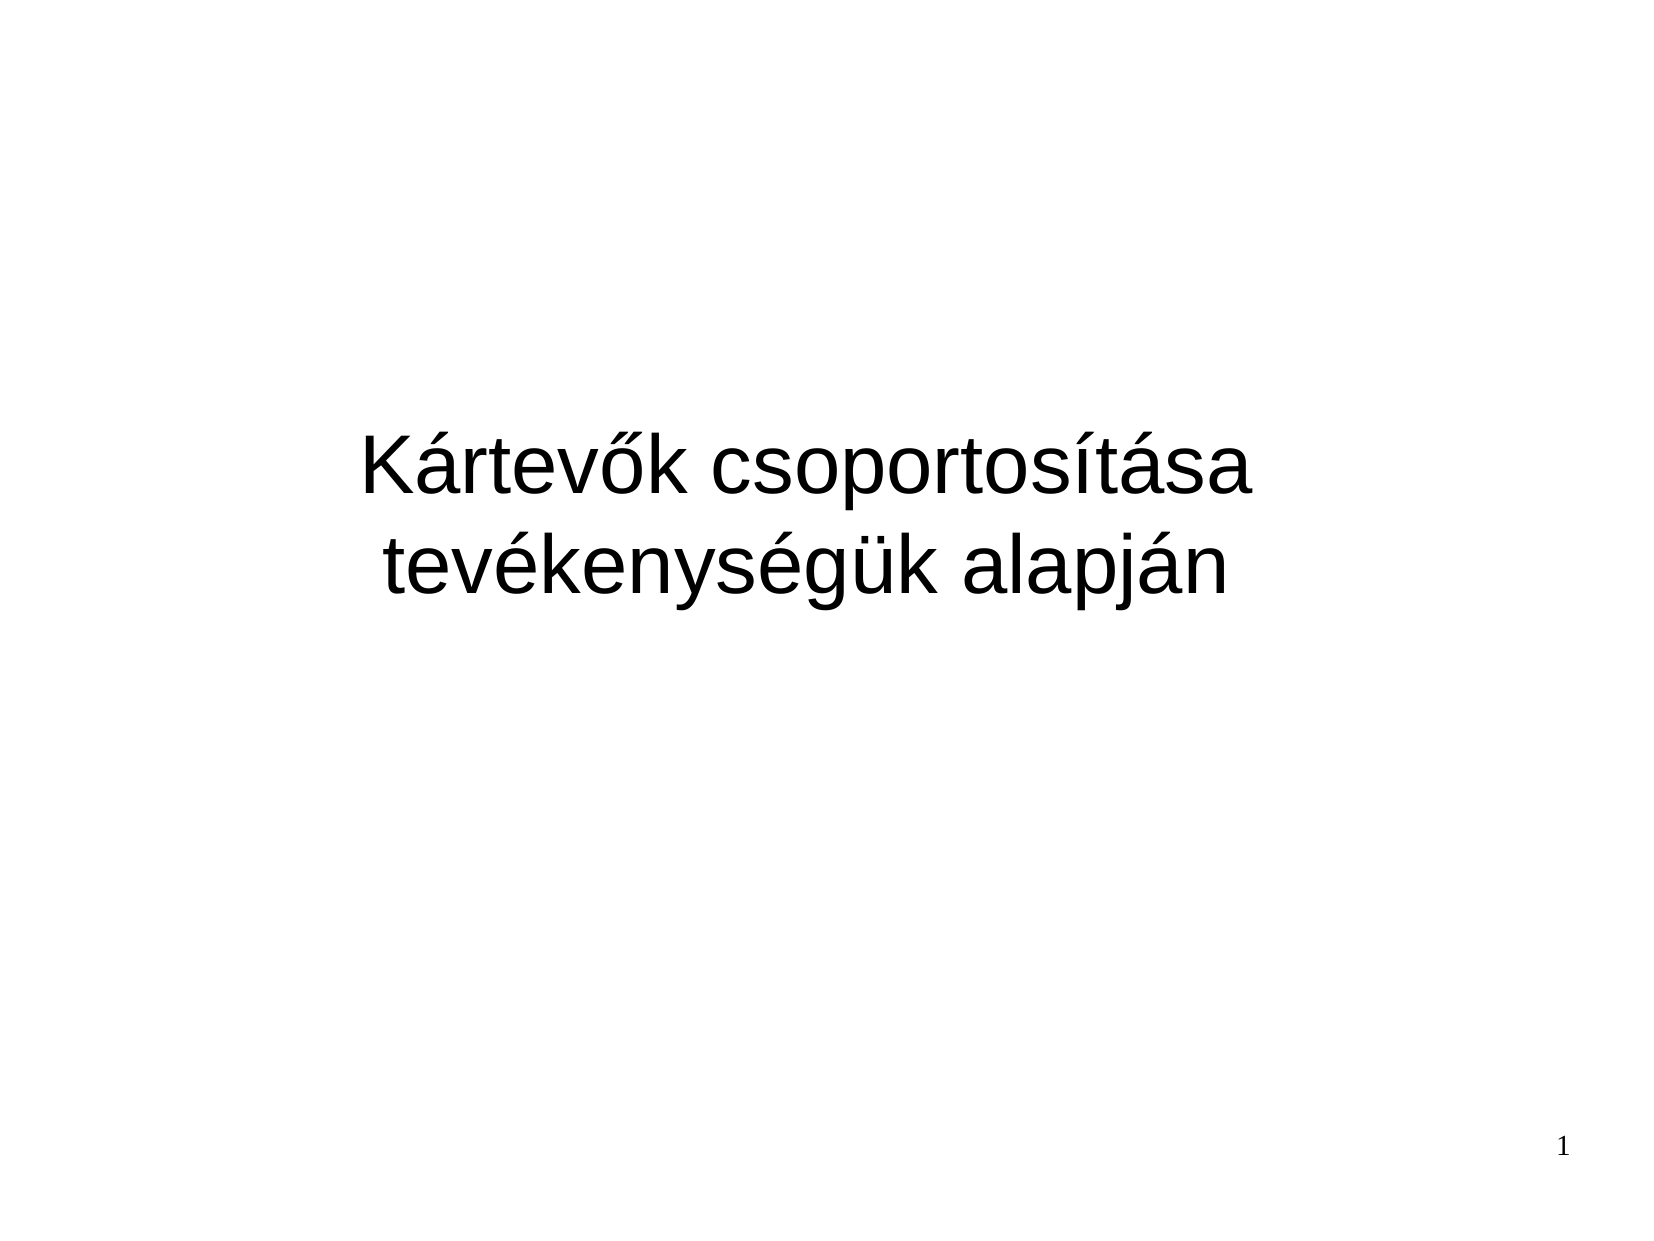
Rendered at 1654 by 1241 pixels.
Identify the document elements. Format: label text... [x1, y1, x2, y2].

title Kártevők csoportosítása tevékenységük alapján [103, 406, 1509, 614]
